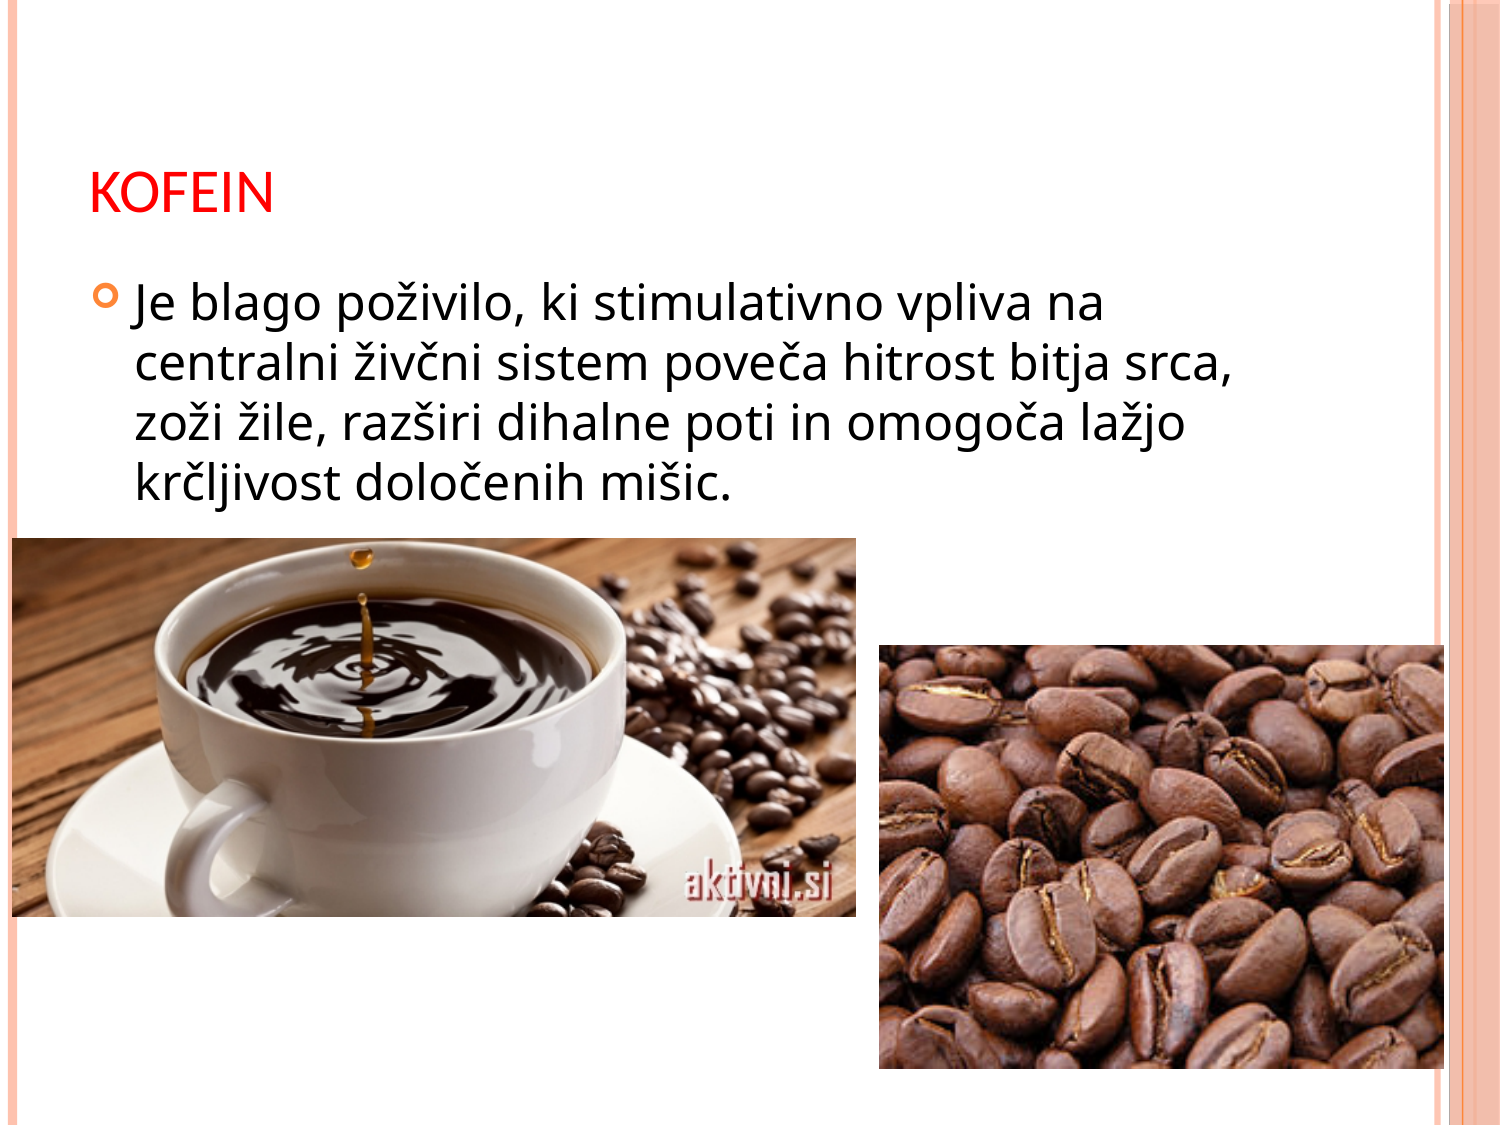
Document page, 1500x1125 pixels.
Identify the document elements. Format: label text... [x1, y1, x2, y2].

title KOFEIN [75, 45, 1300, 233]
picture [12, 538, 856, 917]
list Je blago poživilo, ki stimulativno vpliva na centralni živčni sistem poveča hitrost bitja srca, zoži žile, razširi dihalne poti in omogoča lažjo krčljivost določenih mišic. [75, 262, 1300, 1062]
picture [879, 645, 1444, 1069]
